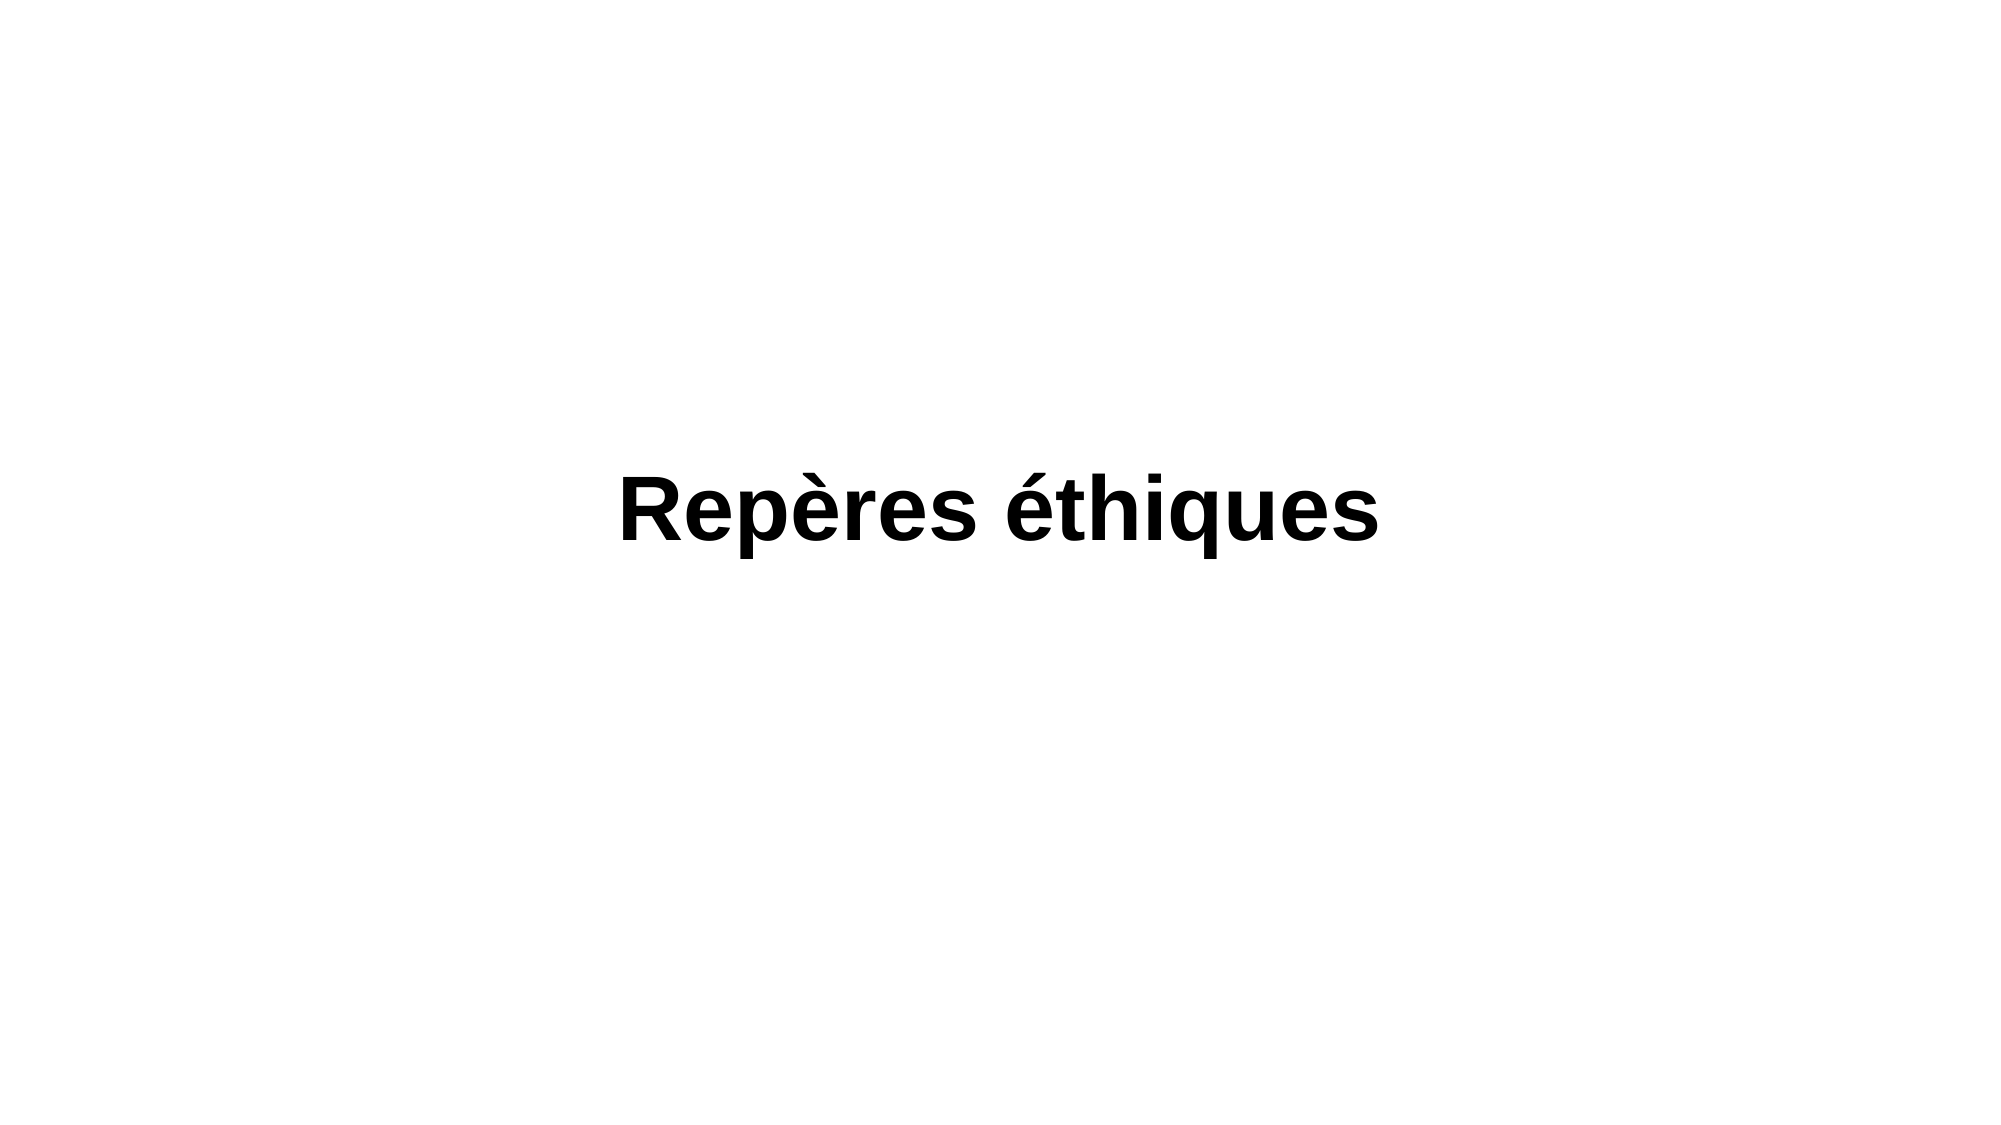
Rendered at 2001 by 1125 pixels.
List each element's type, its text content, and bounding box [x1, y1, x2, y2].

title Repères éthiques [137, 404, 1863, 622]
